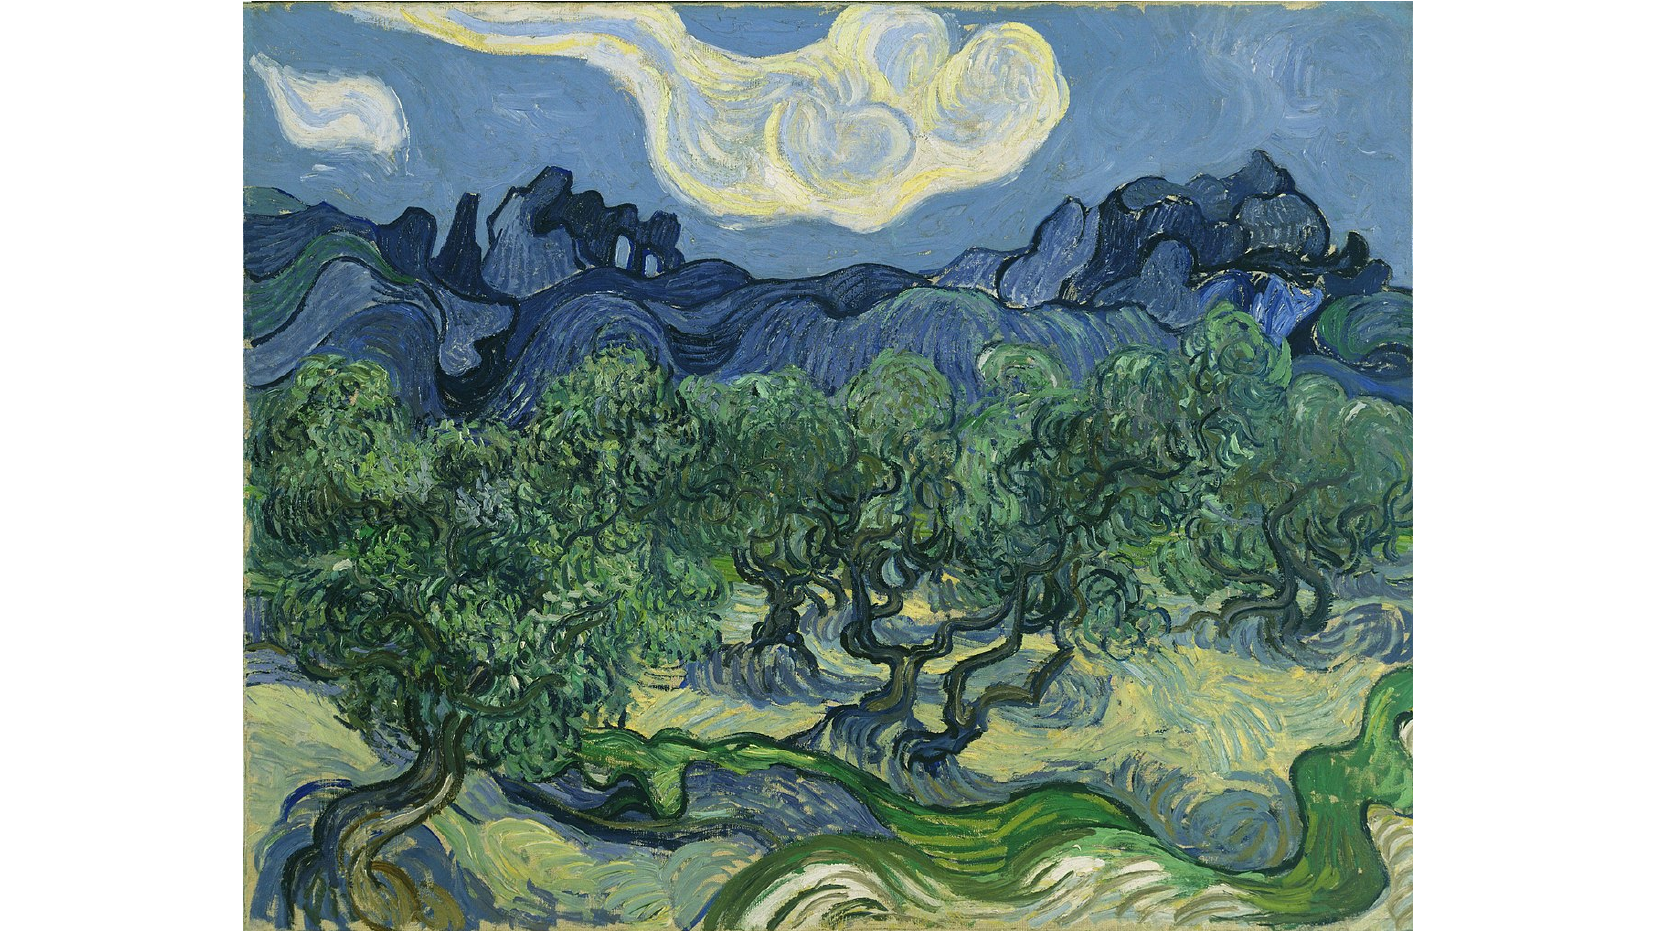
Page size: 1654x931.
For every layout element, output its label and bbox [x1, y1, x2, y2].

picture [243, 1, 1413, 931]
